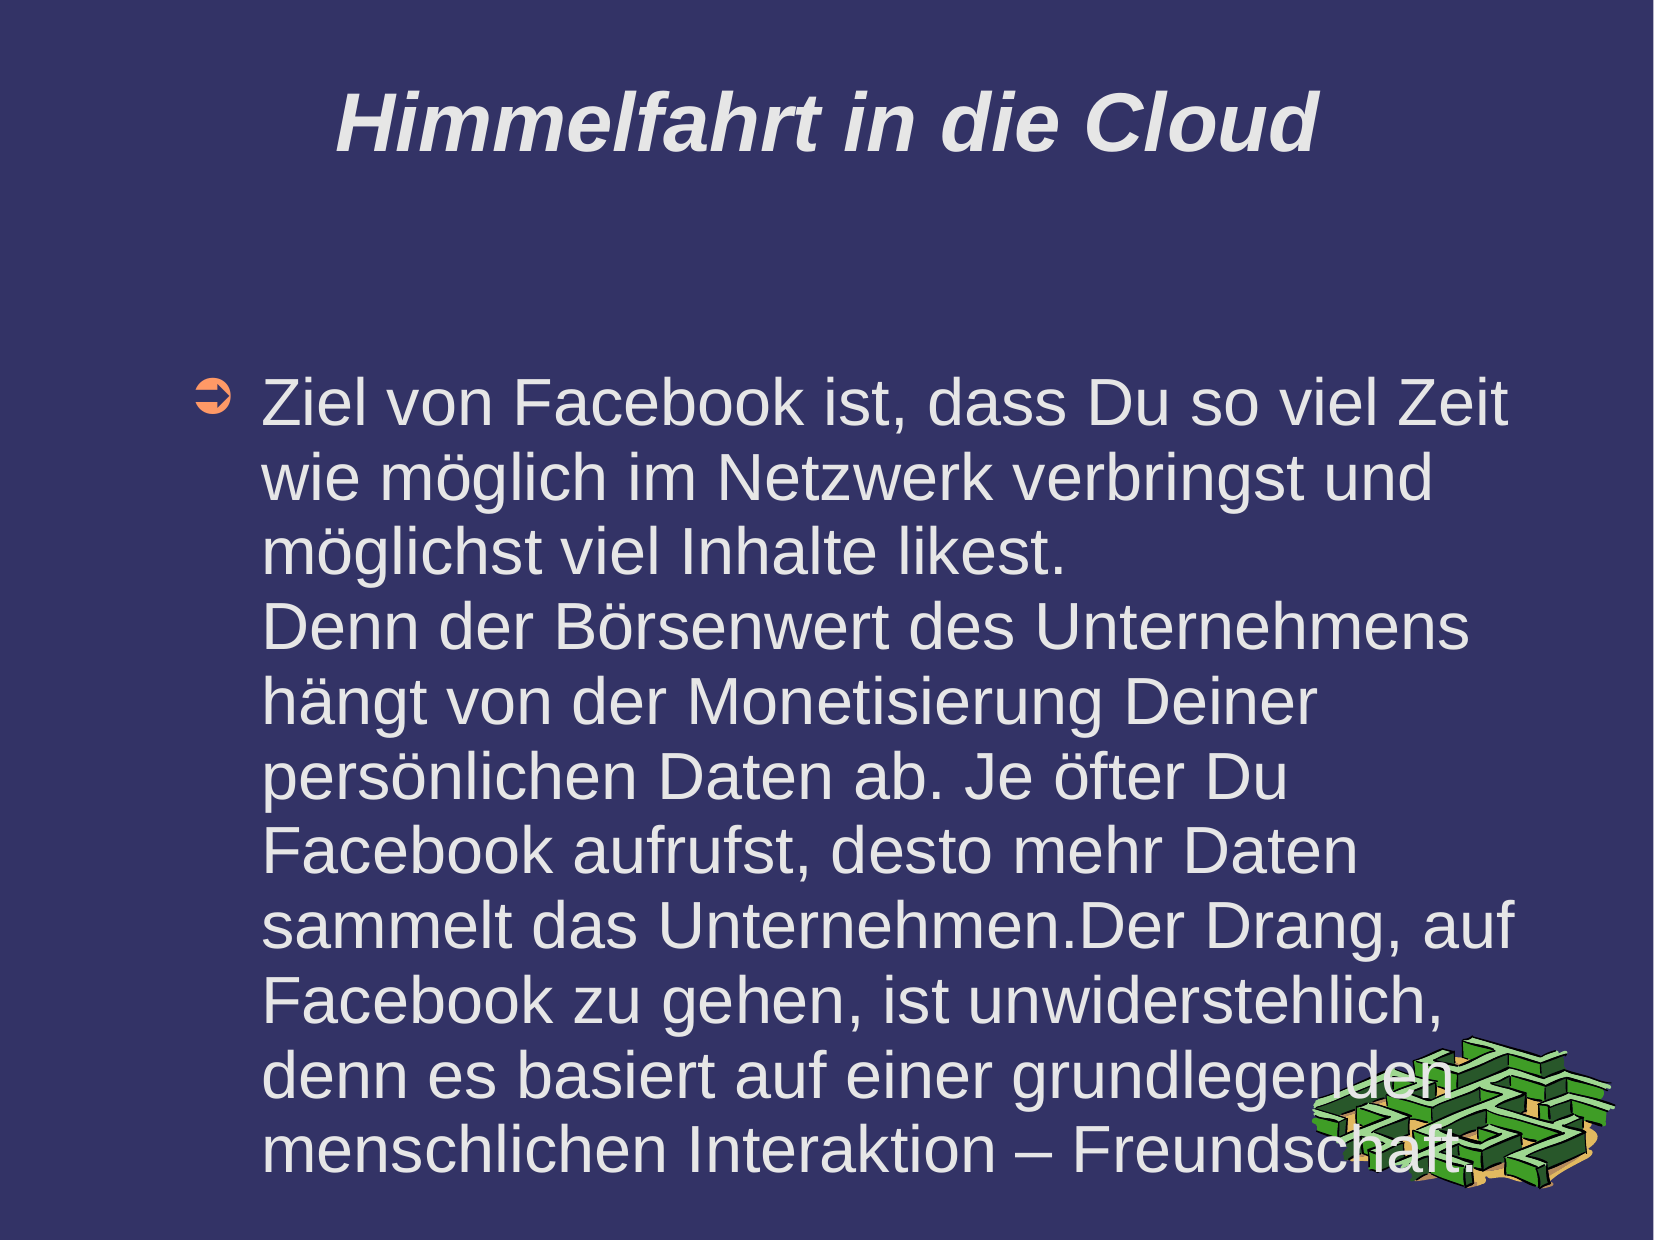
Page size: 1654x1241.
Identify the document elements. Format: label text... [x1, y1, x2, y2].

list Ziel von Facebook ist, dass Du so viel Zeit wie möglich im Netzwerk verbringst und möglichst viel Inhalte likest. Denn der Börsenwert des Unternehmens hängt von der Monetisierung Deiner persönlichen Daten ab. Je öfter Du Facebook aufrufst, desto mehr Daten sammelt das Unternehmen.Der Drang, auf Facebook zu gehen, ist unwiderstehlich, denn es basiert auf einer grundlegenden menschlichen Interaktion – Freundschaft. [178, 364, 1570, 1241]
title Himmelfahrt in die Cloud [121, 19, 1534, 227]
